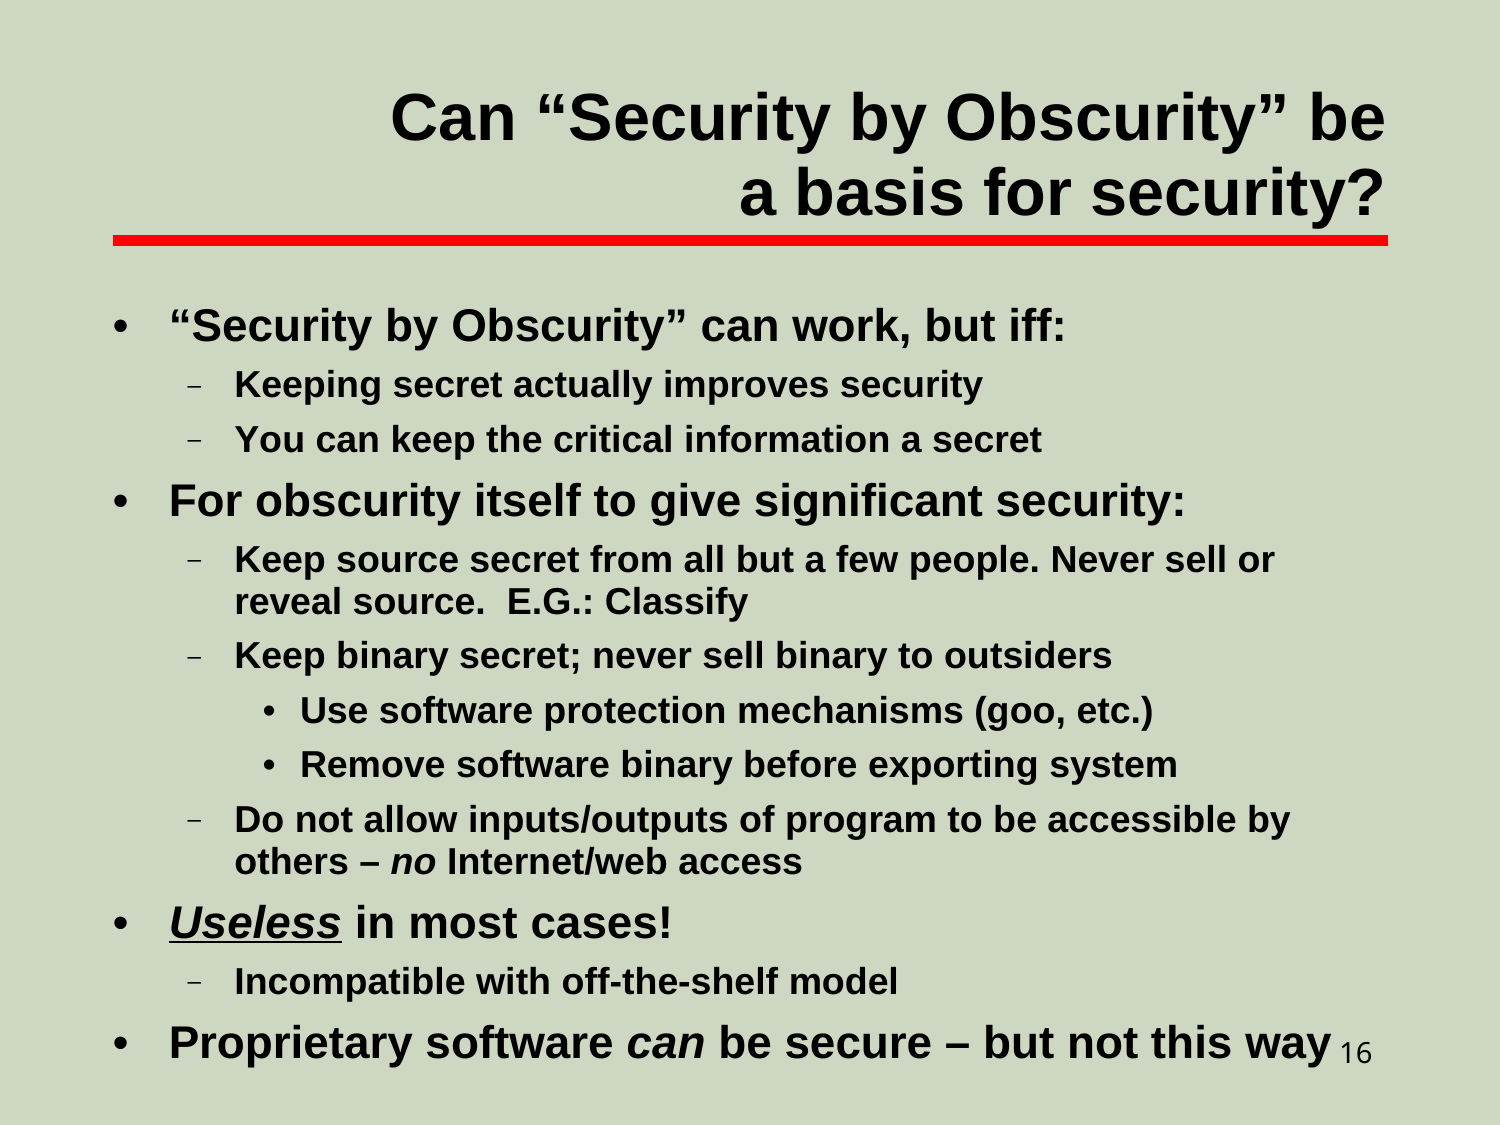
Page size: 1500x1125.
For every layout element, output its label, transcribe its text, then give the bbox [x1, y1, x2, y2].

list “Security by Obscurity” can work, but iff: Keeping secret actually improves security You can keep the critical information a secret For obscurity itself to give significant security: Keep source secret from all but a few people. Never sell or reveal source. E.G.: Classify Keep binary secret; never sell binary to outsiders Use software protection mechanisms (goo, etc.) Remove software binary before exporting system Do not allow inputs/outputs of program to be accessible by others – no Internet/web access Useless in most cases! Incompatible with off-the-shelf model Proprietary software can be secure – but not this way [112, 299, 1388, 1111]
title Can “Security by Obscurity” be a basis for security? [337, 79, 1388, 230]
